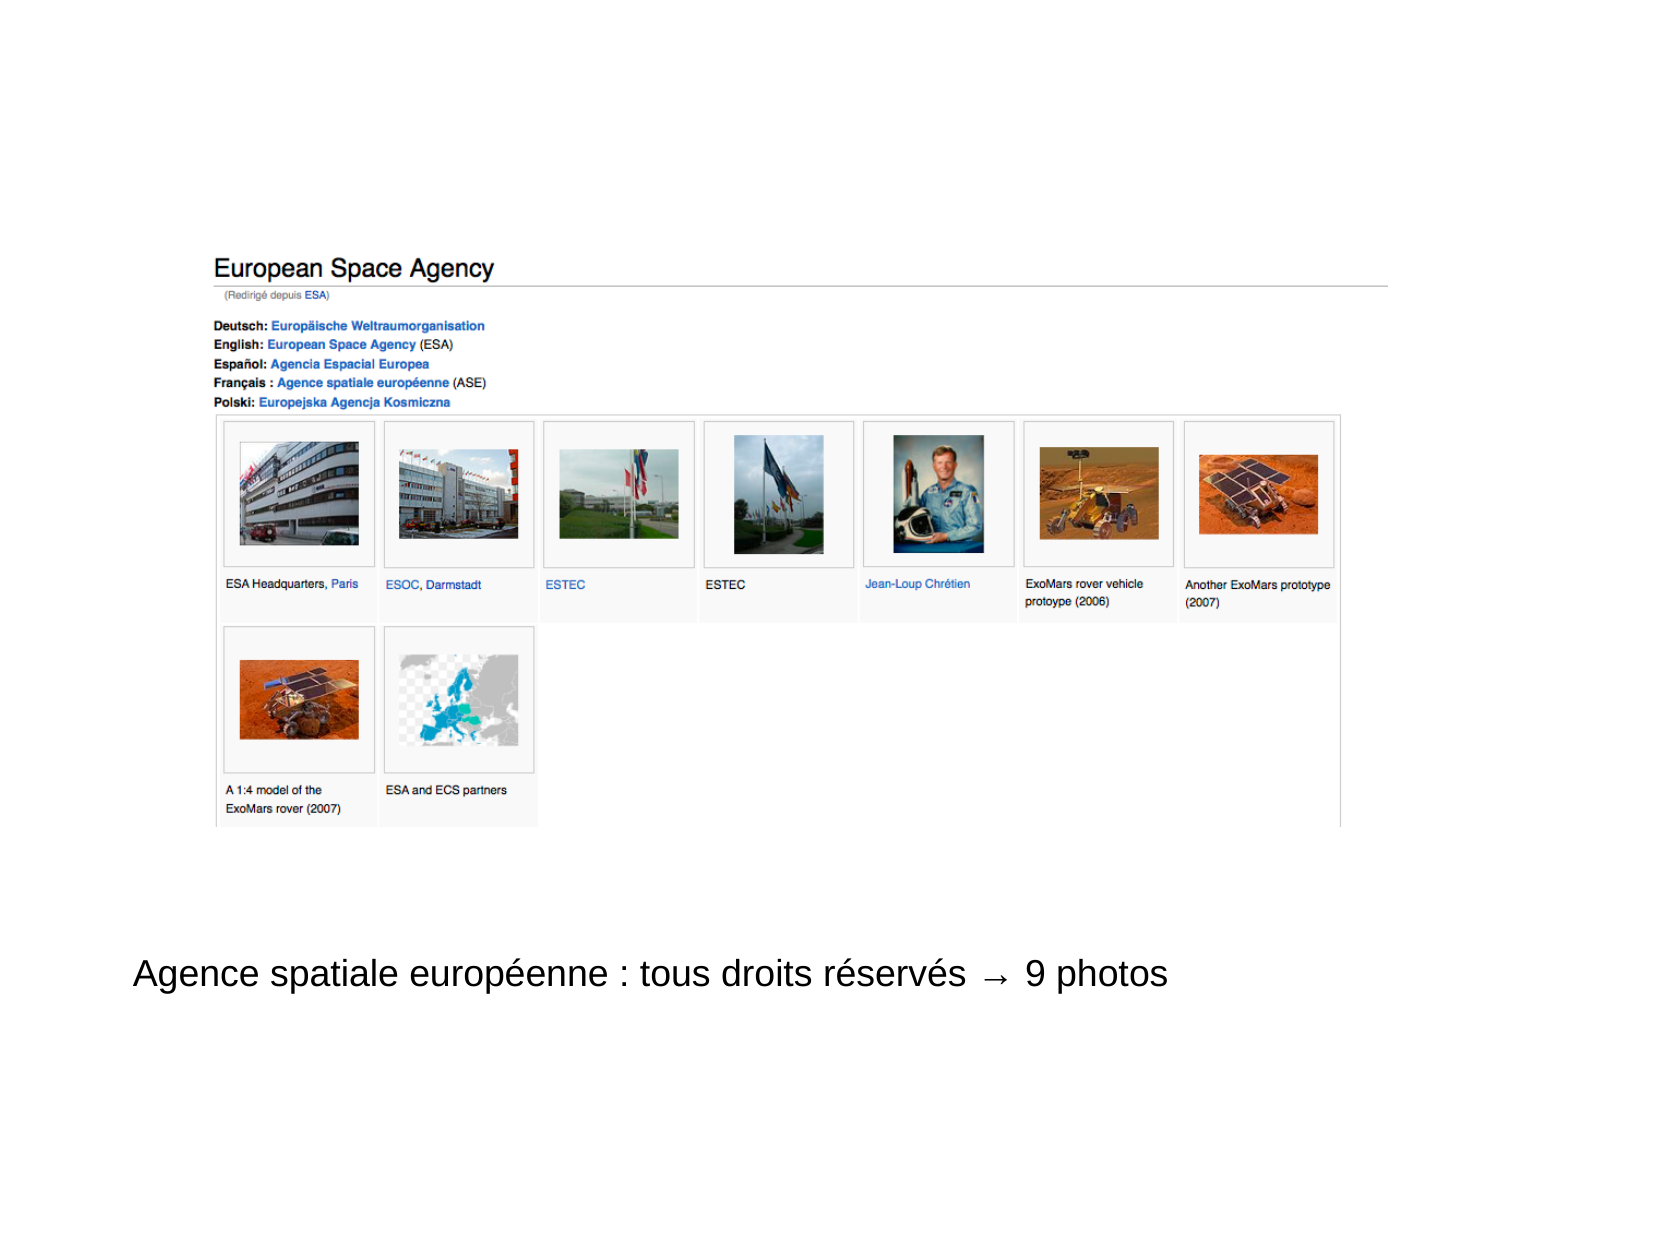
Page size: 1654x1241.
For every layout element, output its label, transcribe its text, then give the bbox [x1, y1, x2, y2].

picture [206, 254, 1388, 827]
text_box Agence spatiale européenne : tous droits réservés → 9 photos [118, 944, 1187, 1002]
